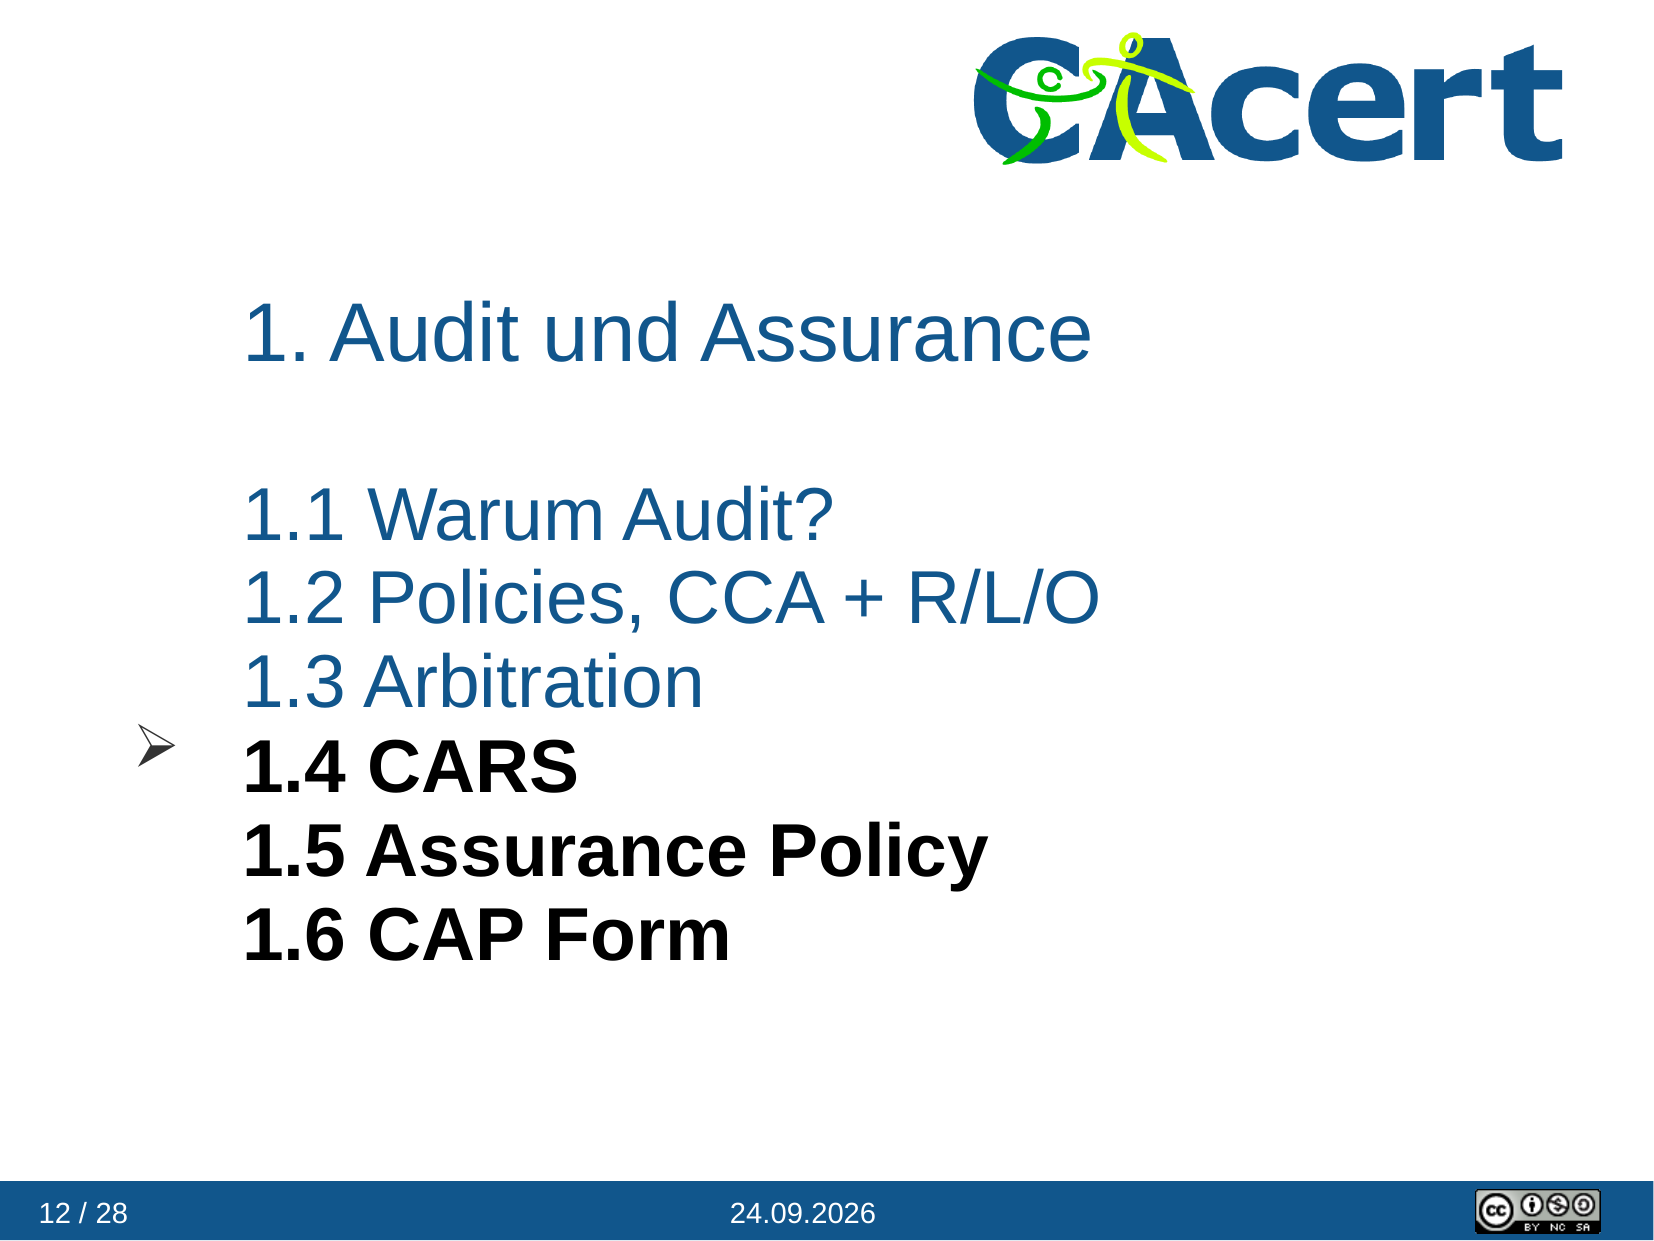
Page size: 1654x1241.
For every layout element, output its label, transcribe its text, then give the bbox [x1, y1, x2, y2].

picture [1475, 1189, 1601, 1234]
picture [972, 30, 1564, 166]
text_box [65, 265, 237, 1025]
title 1. Audit und Assurance 1.1 Warum Audit? 1.2 Policies, CCA + R/L/O 1.3 Arbitration 1.4 CARS 1.5 Assurance Policy 1.6 CAP Form [242, 265, 1565, 997]
